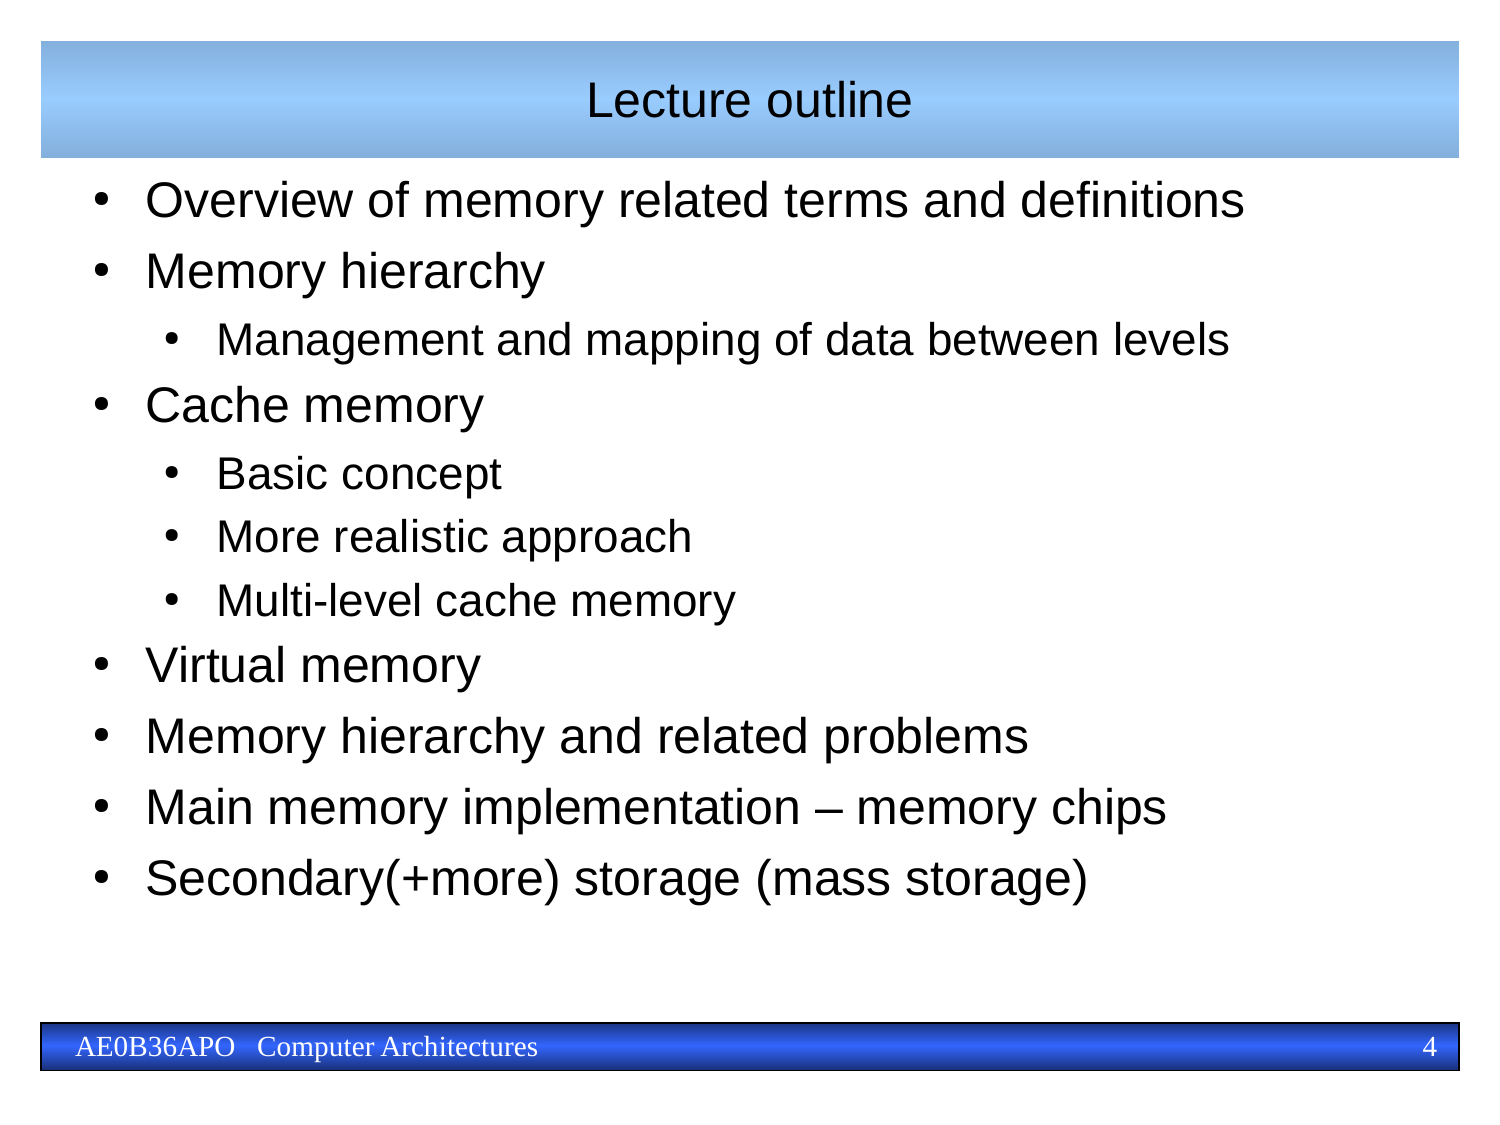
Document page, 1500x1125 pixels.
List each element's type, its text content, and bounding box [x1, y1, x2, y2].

title Lecture outline [41, 41, 1459, 158]
list Overview of memory related terms and definitions Memory hierarchy Management and mapping of data between levels Cache memory Basic concept More realistic approach Multi-level cache memory Virtual memory Memory hierarchy and related problems Main memory implementation – memory chips Secondary(+more) storage (mass storage) [75, 172, 1426, 976]
